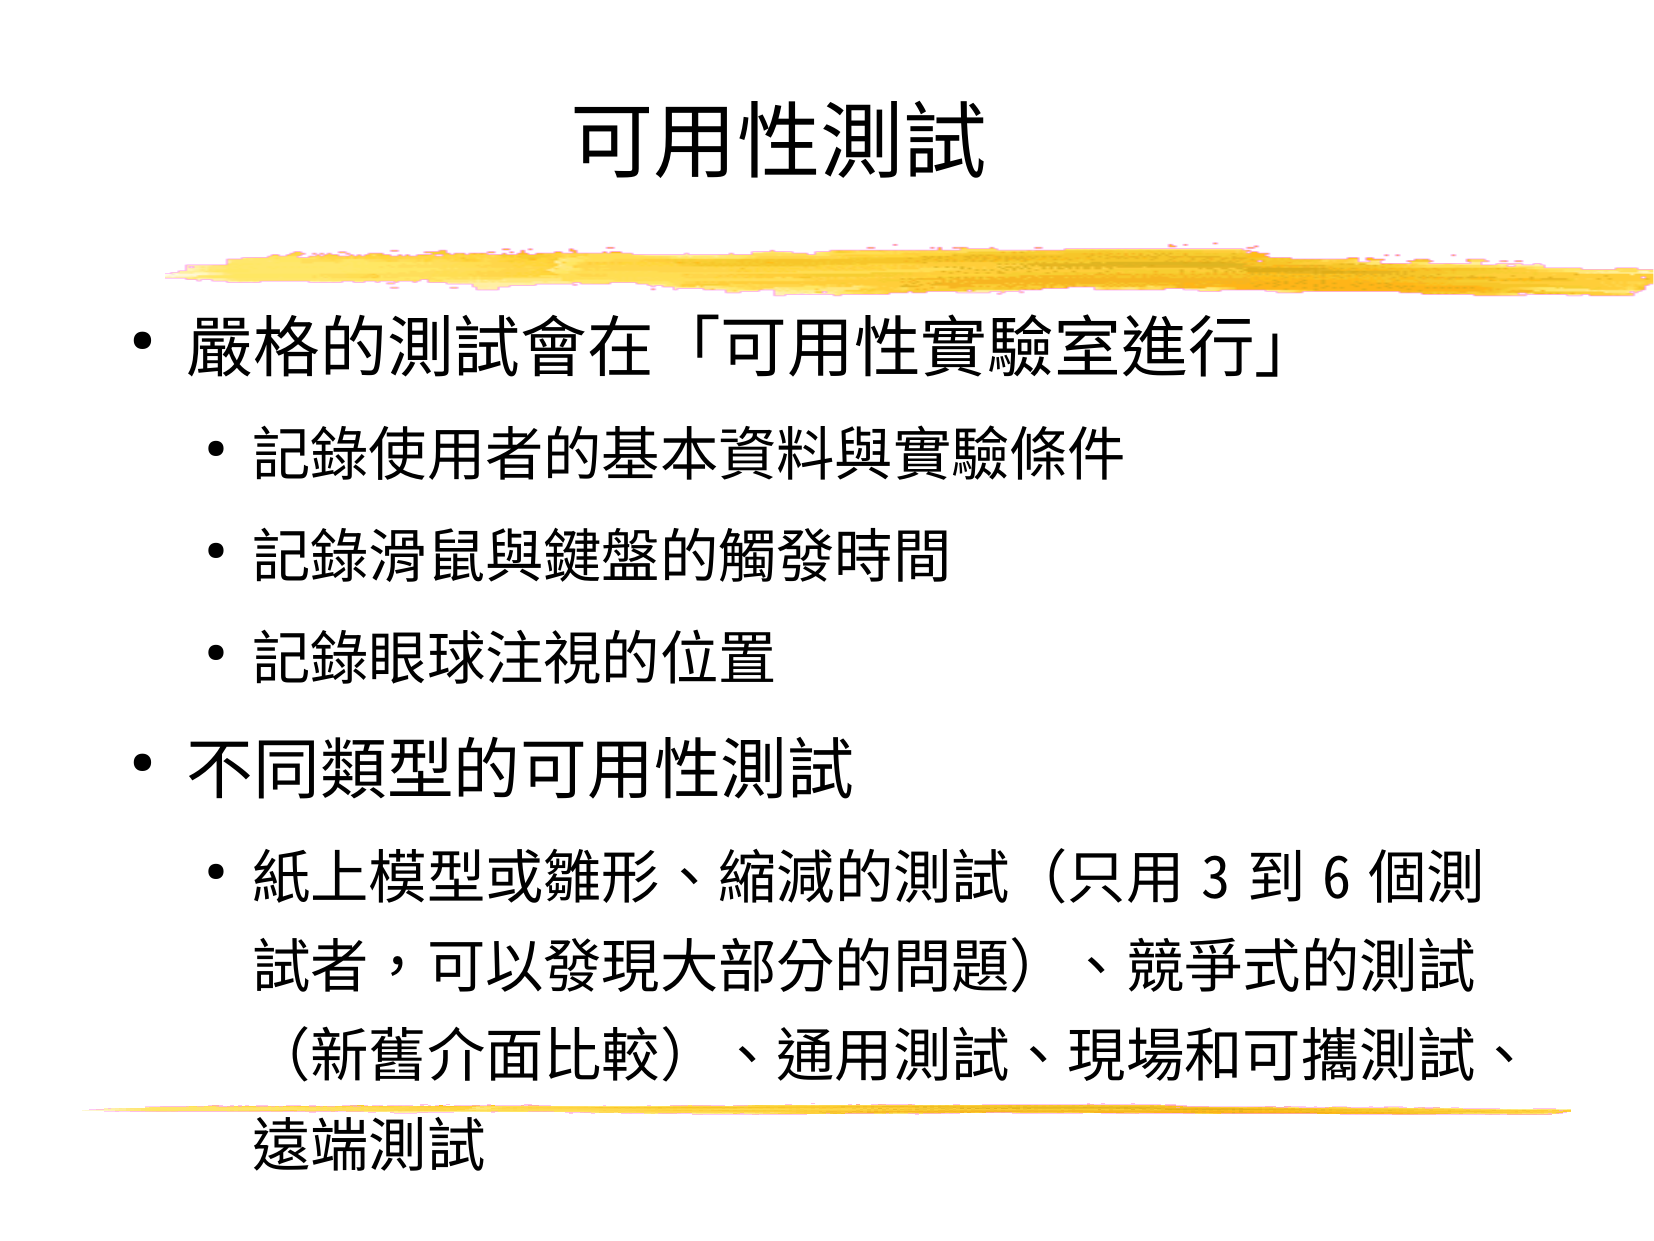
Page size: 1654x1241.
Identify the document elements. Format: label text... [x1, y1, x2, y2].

picture [1537, 1102, 1571, 1117]
title 可用性測試 [76, 28, 1482, 235]
list 嚴格的測試會在「可用性實驗室進行」 記錄使用者的基本資料與實驗條件 記錄滑鼠與鍵盤的觸發時間 記錄眼球注視的位置 不同類型的可用性測試 紙上模型或雛形、縮減的測試（只用3到6個測試者，可以發現大部分的問題）、競爭式的測試（新舊介面比較）、通用測試、現場和可攜測試、遠端測試 [130, 288, 1537, 1183]
picture [82, 1102, 130, 1117]
picture [165, 237, 1654, 308]
